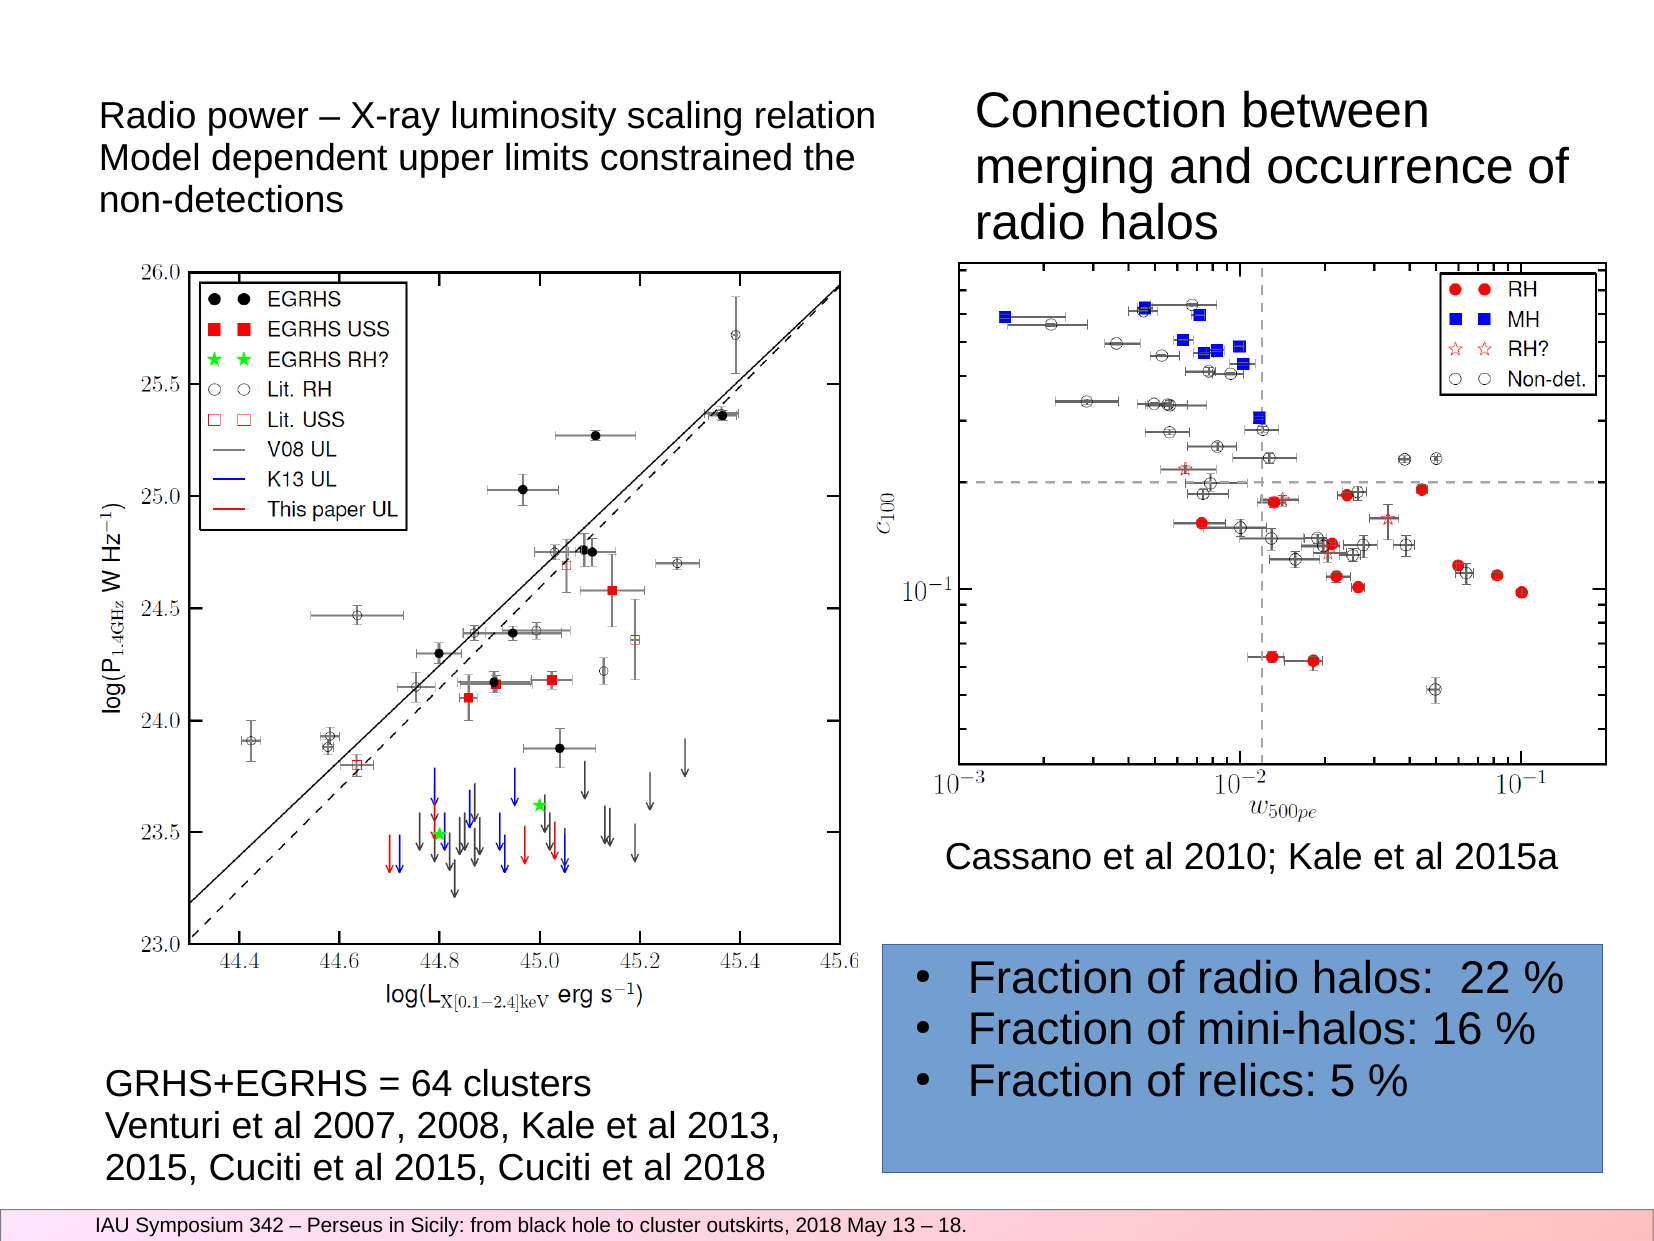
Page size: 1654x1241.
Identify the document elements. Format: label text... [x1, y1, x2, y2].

text_box Cassano et al 2010; Kale et al 2015a [930, 828, 1606, 886]
picture [90, 254, 858, 1021]
picture [869, 248, 1631, 829]
text_box Connection between merging and occurrence of radio halos [960, 75, 1621, 258]
text_box GRHS+EGRHS = 64 clusters Venturi et al 2007, 2008, Kale et al 2013, 2015, Cuciti et al 2015, Cuciti et al 2018 [90, 1054, 811, 1196]
text_box Fraction of radio halos: 22 % Fraction of mini-halos: 16 % Fraction of relics: 5 % [882, 944, 1603, 1173]
text_box Radio power – X-ray luminosity scaling relation Model dependent upper limits constrained the non-detections [84, 86, 895, 228]
